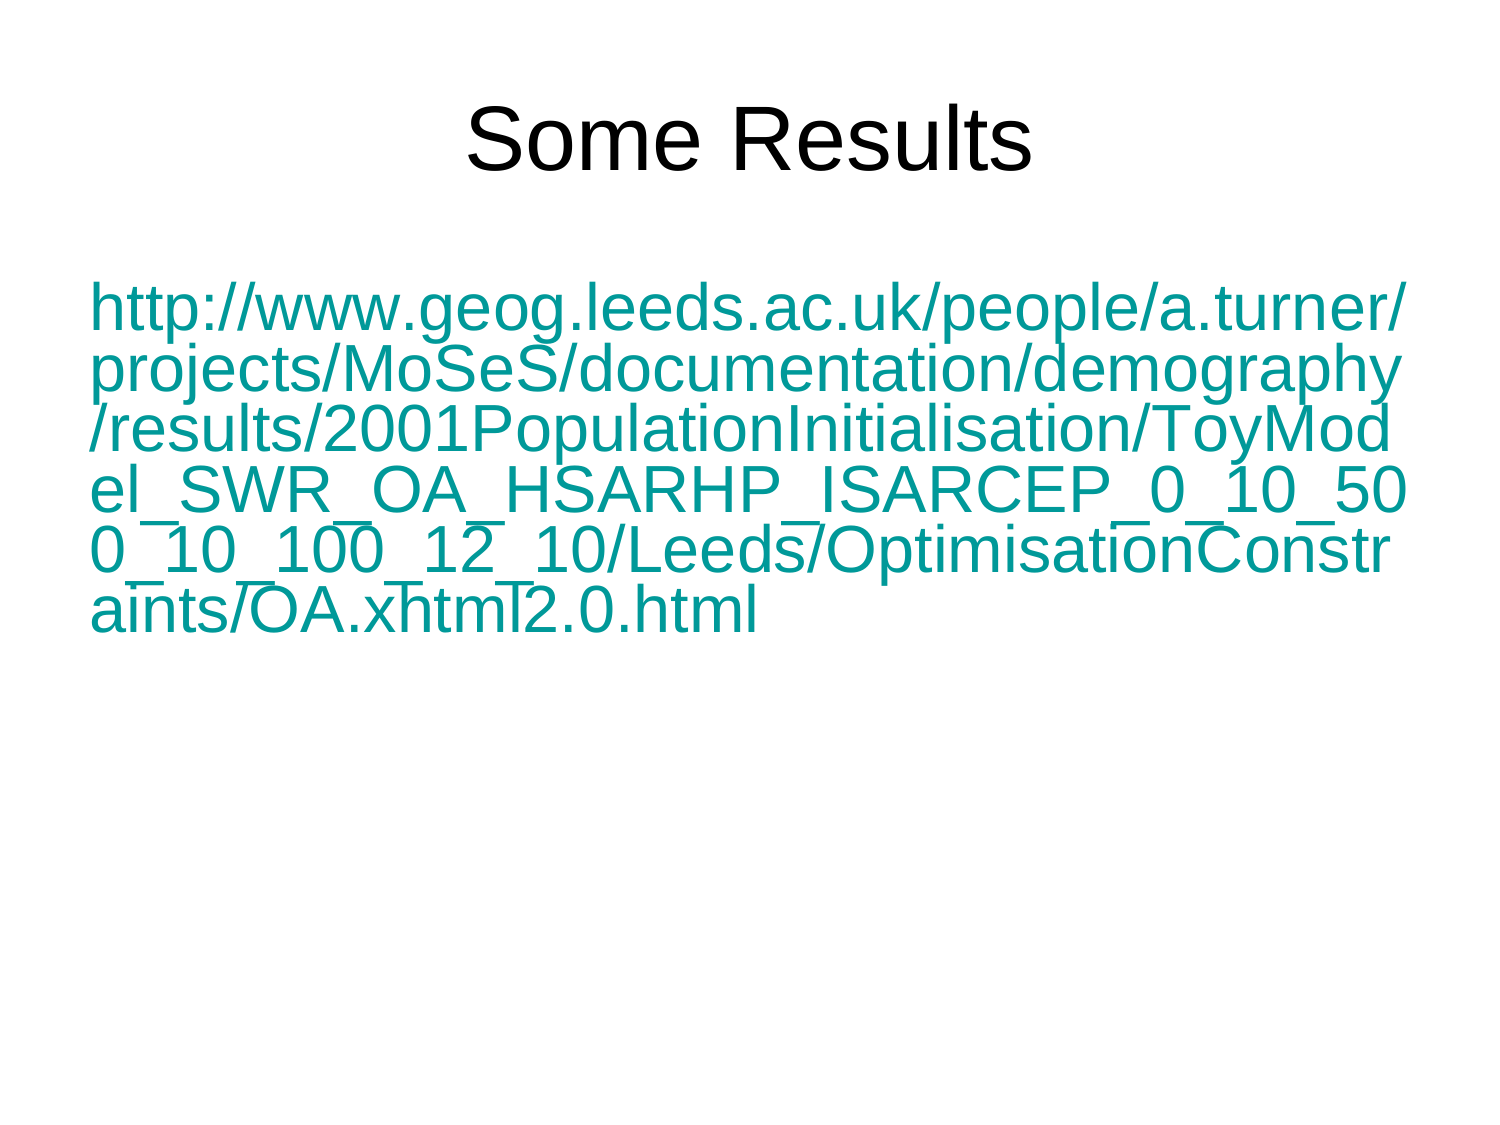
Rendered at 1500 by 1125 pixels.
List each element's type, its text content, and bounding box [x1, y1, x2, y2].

title Some Results [75, 45, 1426, 233]
list http://www.geog.leeds.ac.uk/people/a.turner/projects/MoSeS/documentation/demography/results/2001PopulationInitialisation/ToyModel_SWR_OA_HSARHP_ISARCEP_0_10_500_10_100_12_10/Leeds/OptimisationConstraints/OA.xhtml2.0.html [75, 262, 1426, 1006]
